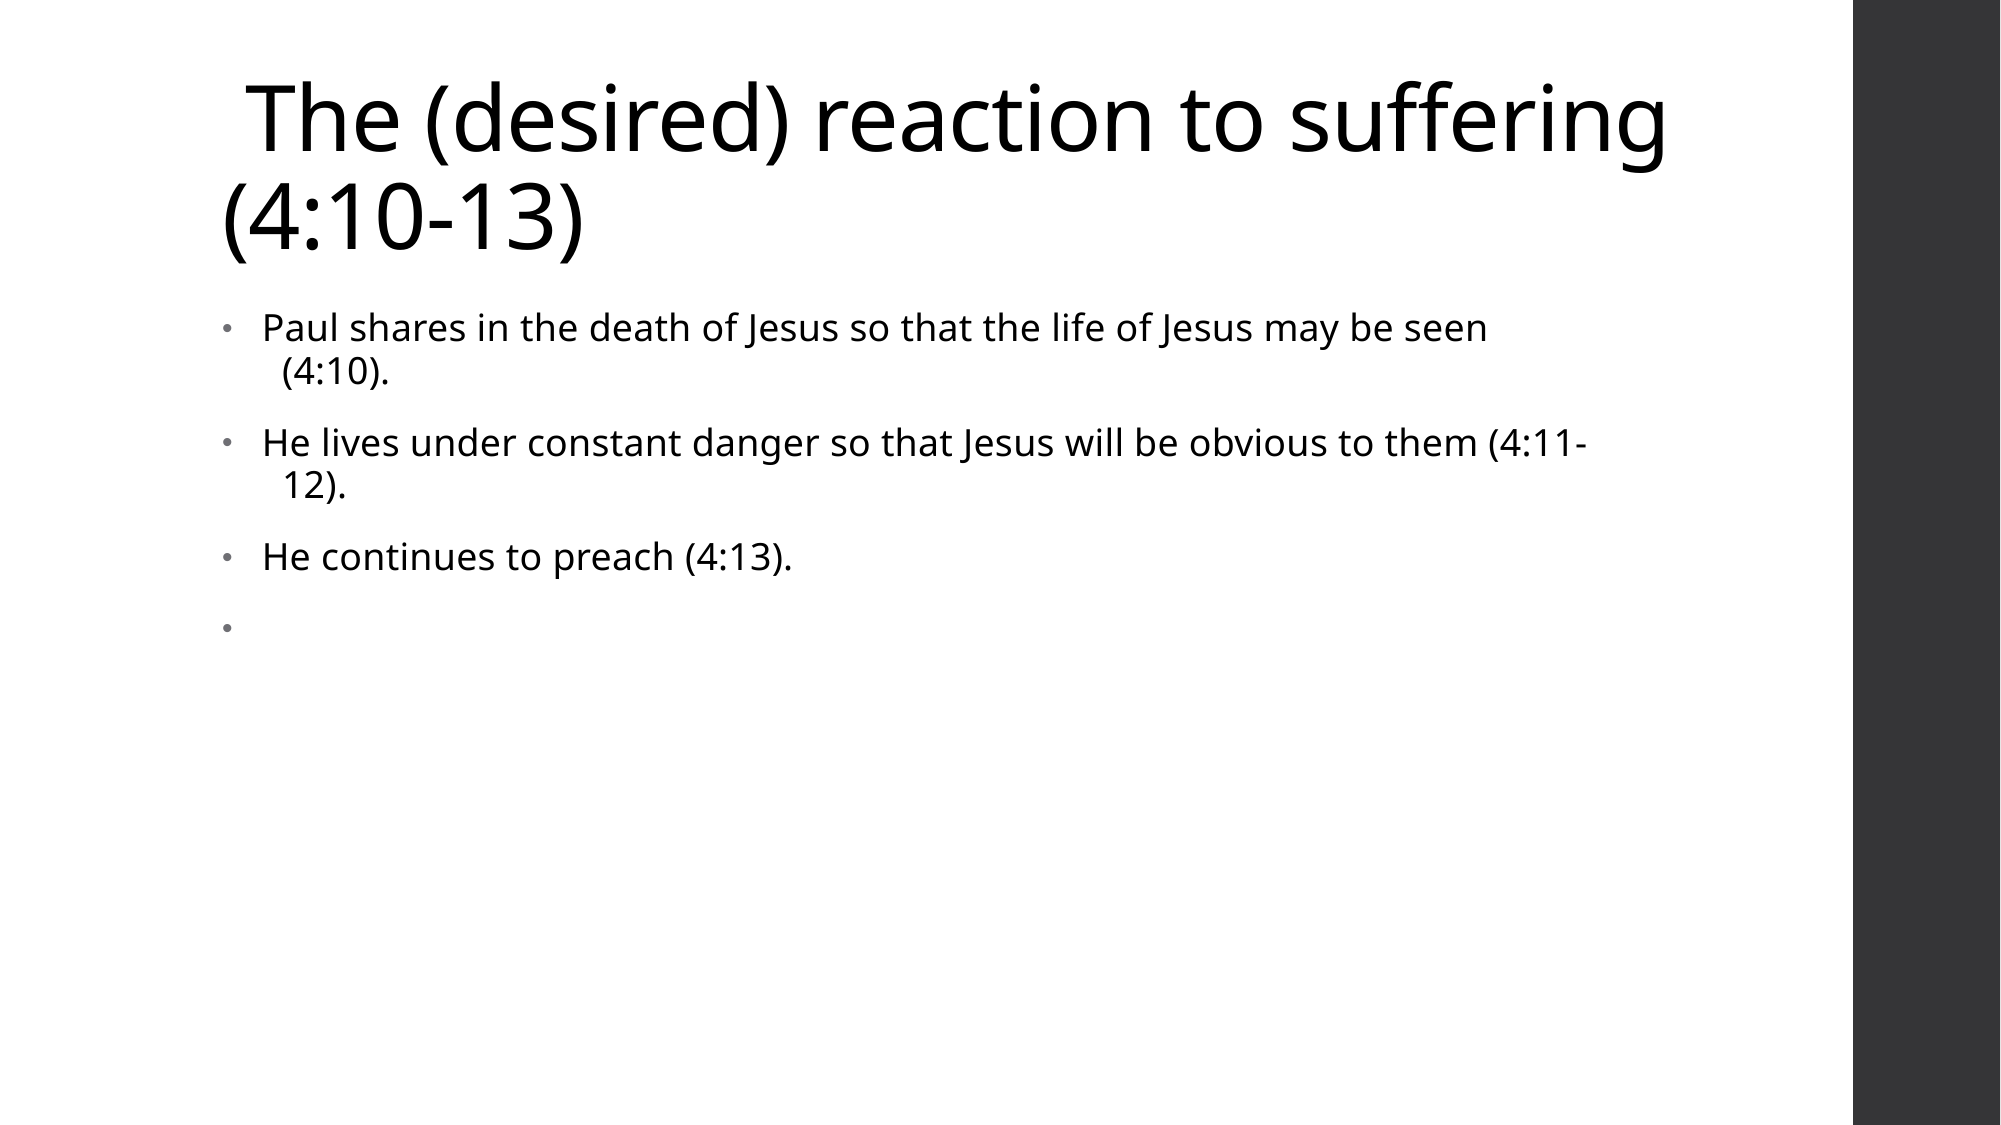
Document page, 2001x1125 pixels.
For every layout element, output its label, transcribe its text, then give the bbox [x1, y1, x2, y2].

list Paul shares in the death of Jesus so that the life of Jesus may be seen (4:10). He lives under constant danger so that Jesus will be obvious to them (4:11-12). He continues to preach (4:13). [206, 299, 1617, 1014]
title The (desired) reaction to suffering (4:10-13) [206, 60, 1797, 278]
